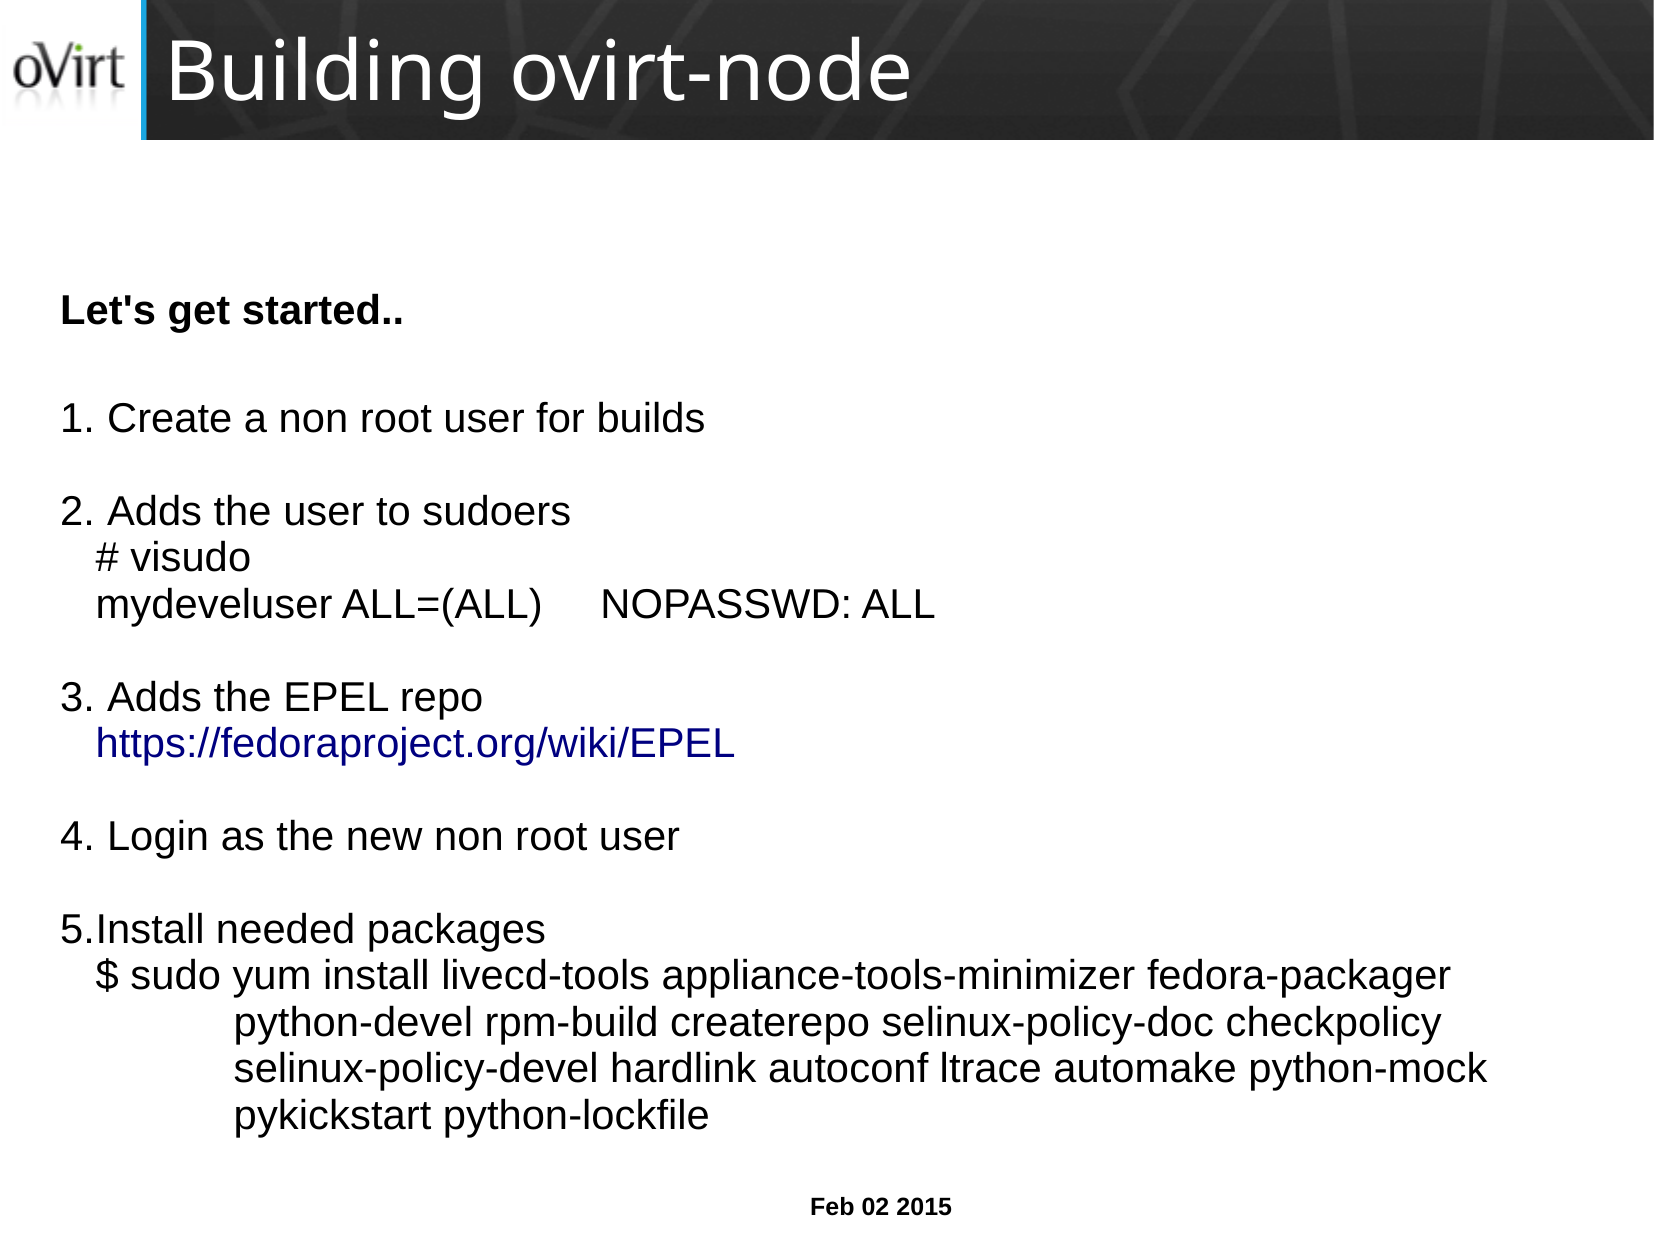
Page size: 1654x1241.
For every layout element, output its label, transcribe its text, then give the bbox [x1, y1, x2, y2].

title Building ovirt-node [164, 18, 1653, 119]
text_box Create a non root user for builds Adds the user to sudoers # visudo mydeveluser ALL=(ALL) NOPASSWD: ALL Adds the EPEL repo https://fedoraproject.org/wiki/EPEL Login as the new non root user Install needed packages $ sudo yum install livecd-tools appliance-tools-minimizer fedora-packager python-devel rpm-build createrepo selinux-policy-doc checkpolicy selinux-policy-devel hardlink autoconf ltrace automake python-mock pykickstart python-lockfile [45, 387, 1504, 1192]
picture [0, 0, 1654, 140]
text_box Let's get started.. [45, 279, 420, 341]
